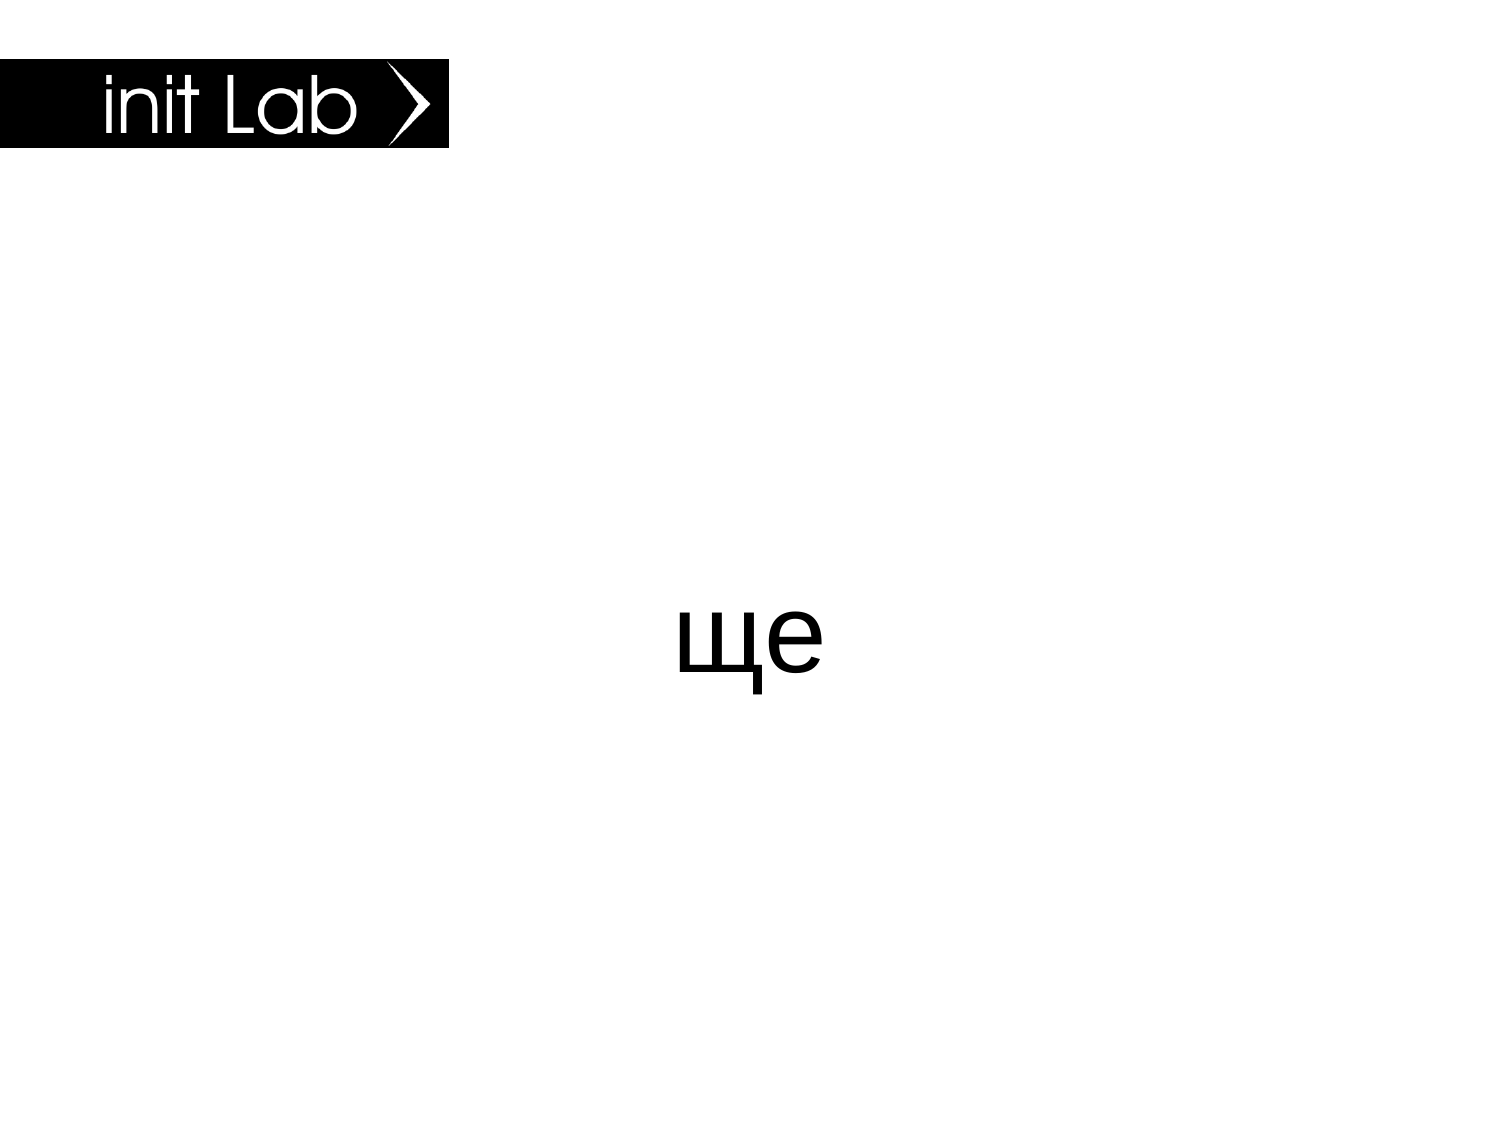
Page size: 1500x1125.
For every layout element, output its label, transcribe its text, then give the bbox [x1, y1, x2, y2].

subtitle ще [75, 269, 1426, 998]
picture [0, 59, 449, 148]
